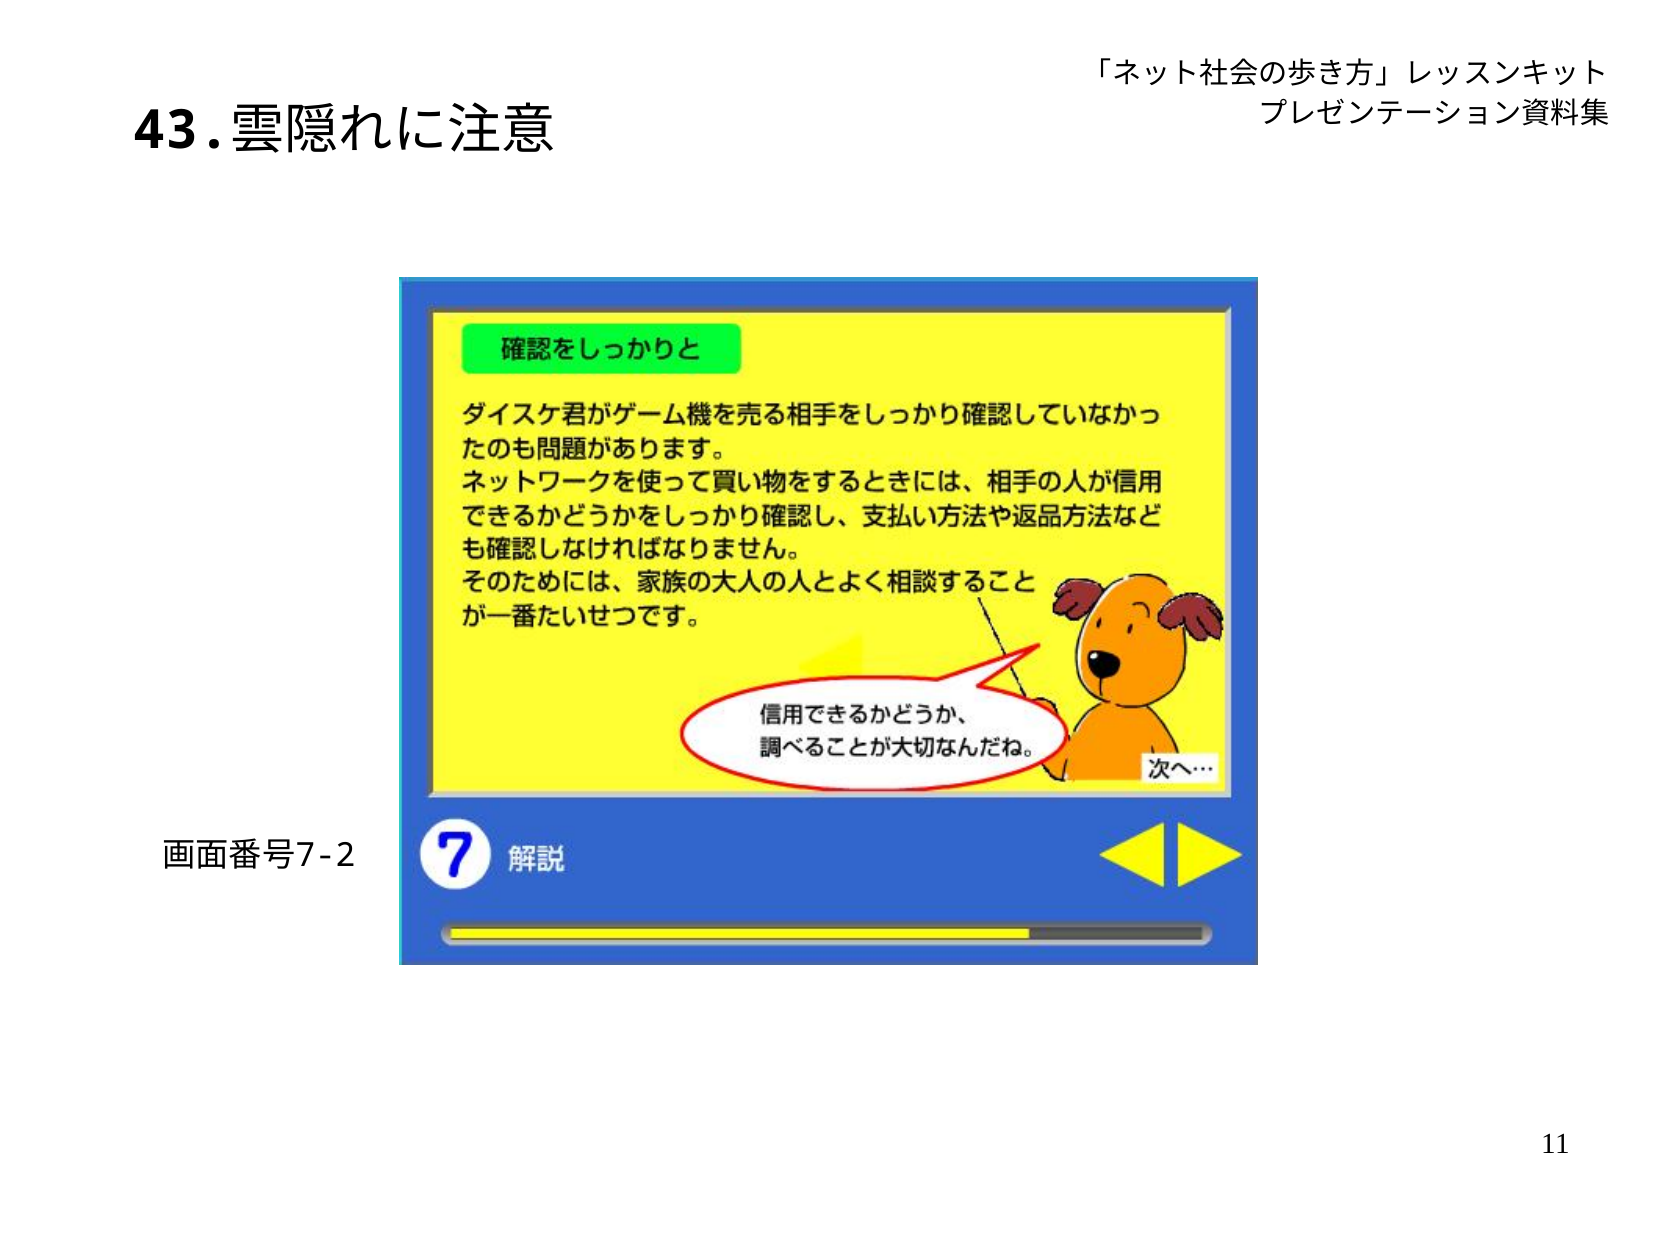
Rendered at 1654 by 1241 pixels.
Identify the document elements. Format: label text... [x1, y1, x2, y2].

text_box 43.雲隠れに注意 [118, 88, 1241, 169]
picture [399, 277, 1258, 965]
text_box 画面番号7-2 [147, 826, 384, 882]
text_box 「ネット社会の歩き方」レッスンキット プレゼンテーション資料集 [1062, 44, 1625, 139]
